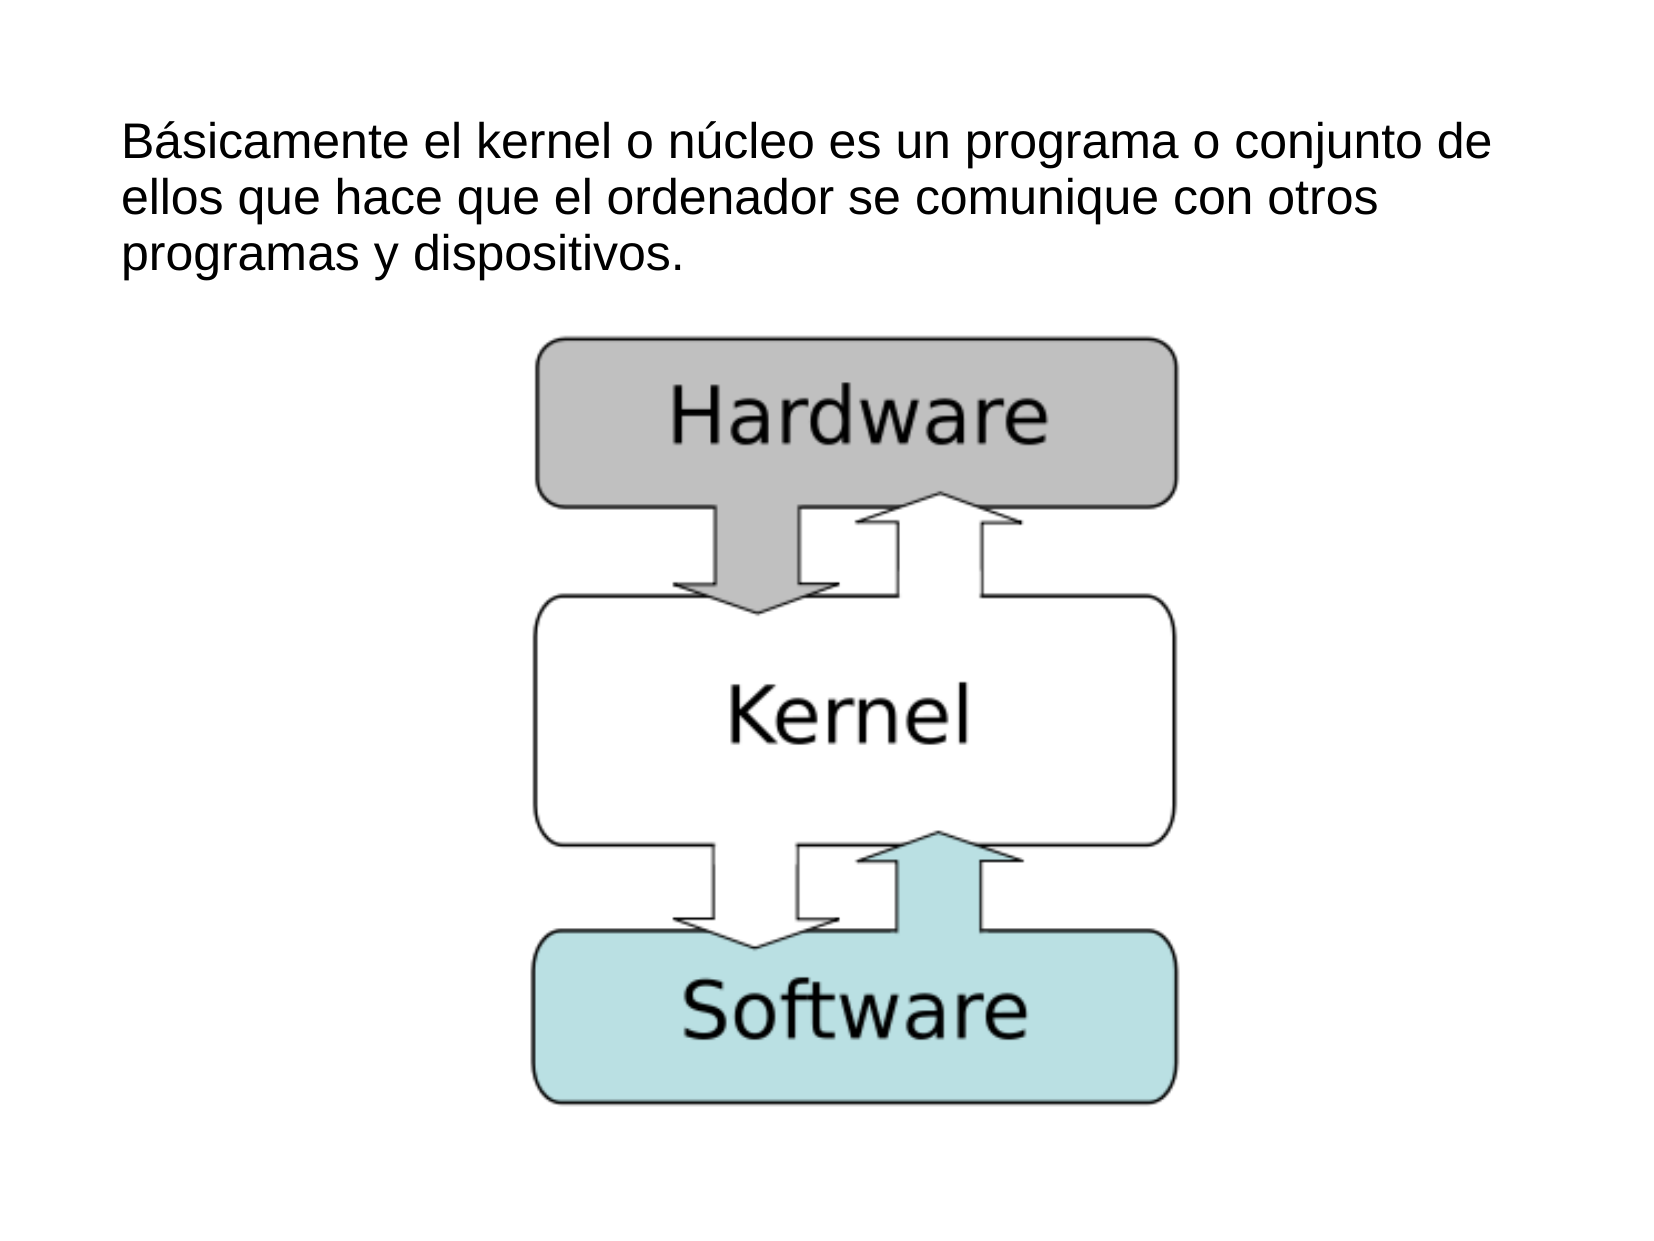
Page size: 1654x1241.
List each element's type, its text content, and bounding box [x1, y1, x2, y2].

picture [527, 330, 1182, 1109]
text_box Básicamente el kernel o núcleo es un programa o conjunto de ellos que hace que el ordenador se comunique con otros programas y dispositivos. [106, 106, 1548, 289]
